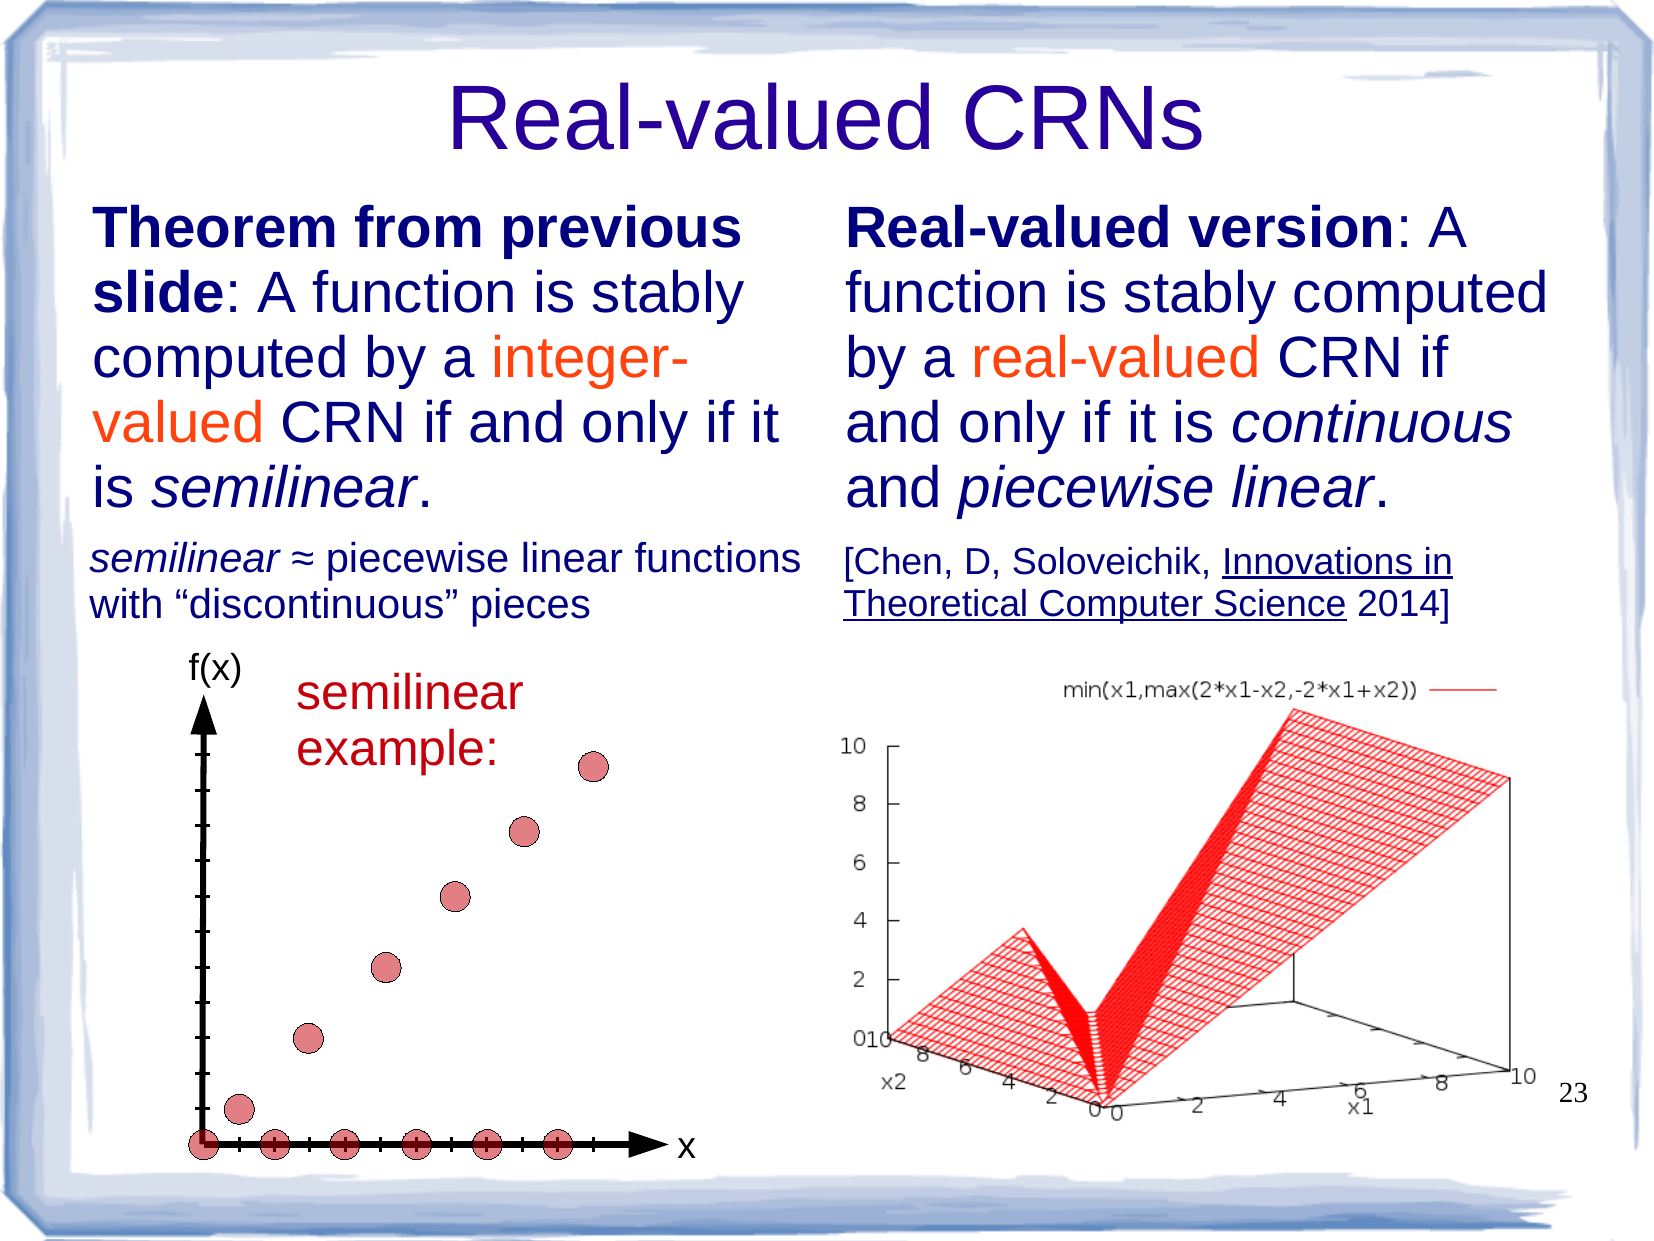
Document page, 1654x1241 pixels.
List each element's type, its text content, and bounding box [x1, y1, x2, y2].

title Real-valued CRNs [82, 13, 1571, 222]
text_box [472, 1129, 503, 1160]
picture [0, 0, 1654, 1241]
list Real-valued version: A function is stably computed by a real-valued CRN if and only if it is continuous and piecewise linear. [845, 195, 1561, 521]
text_box [371, 952, 402, 983]
text_box [329, 1129, 360, 1160]
text_box semilinear example: [296, 664, 593, 777]
text_box [401, 1129, 432, 1160]
text_box [440, 881, 471, 912]
text_box semilinear ≈ piecewise linear functions with “discontinuous” pieces [74, 526, 826, 636]
text_box [509, 816, 540, 847]
text_box f(x) [173, 639, 264, 696]
text_box [582, 751, 609, 782]
text_box [293, 1023, 324, 1054]
text_box [259, 1129, 291, 1160]
text_box [224, 1094, 255, 1125]
text_box [542, 1129, 573, 1160]
list Theorem from previous slide: A function is stably computed by a integer-valued CRN if and only if it is semilinear. [92, 194, 783, 526]
text_box [188, 1129, 219, 1160]
text_box [Chen, D, Soloveichik, Innovations in Theoretical Computer Science 2014] [843, 540, 1516, 625]
text_box x [662, 1117, 753, 1175]
